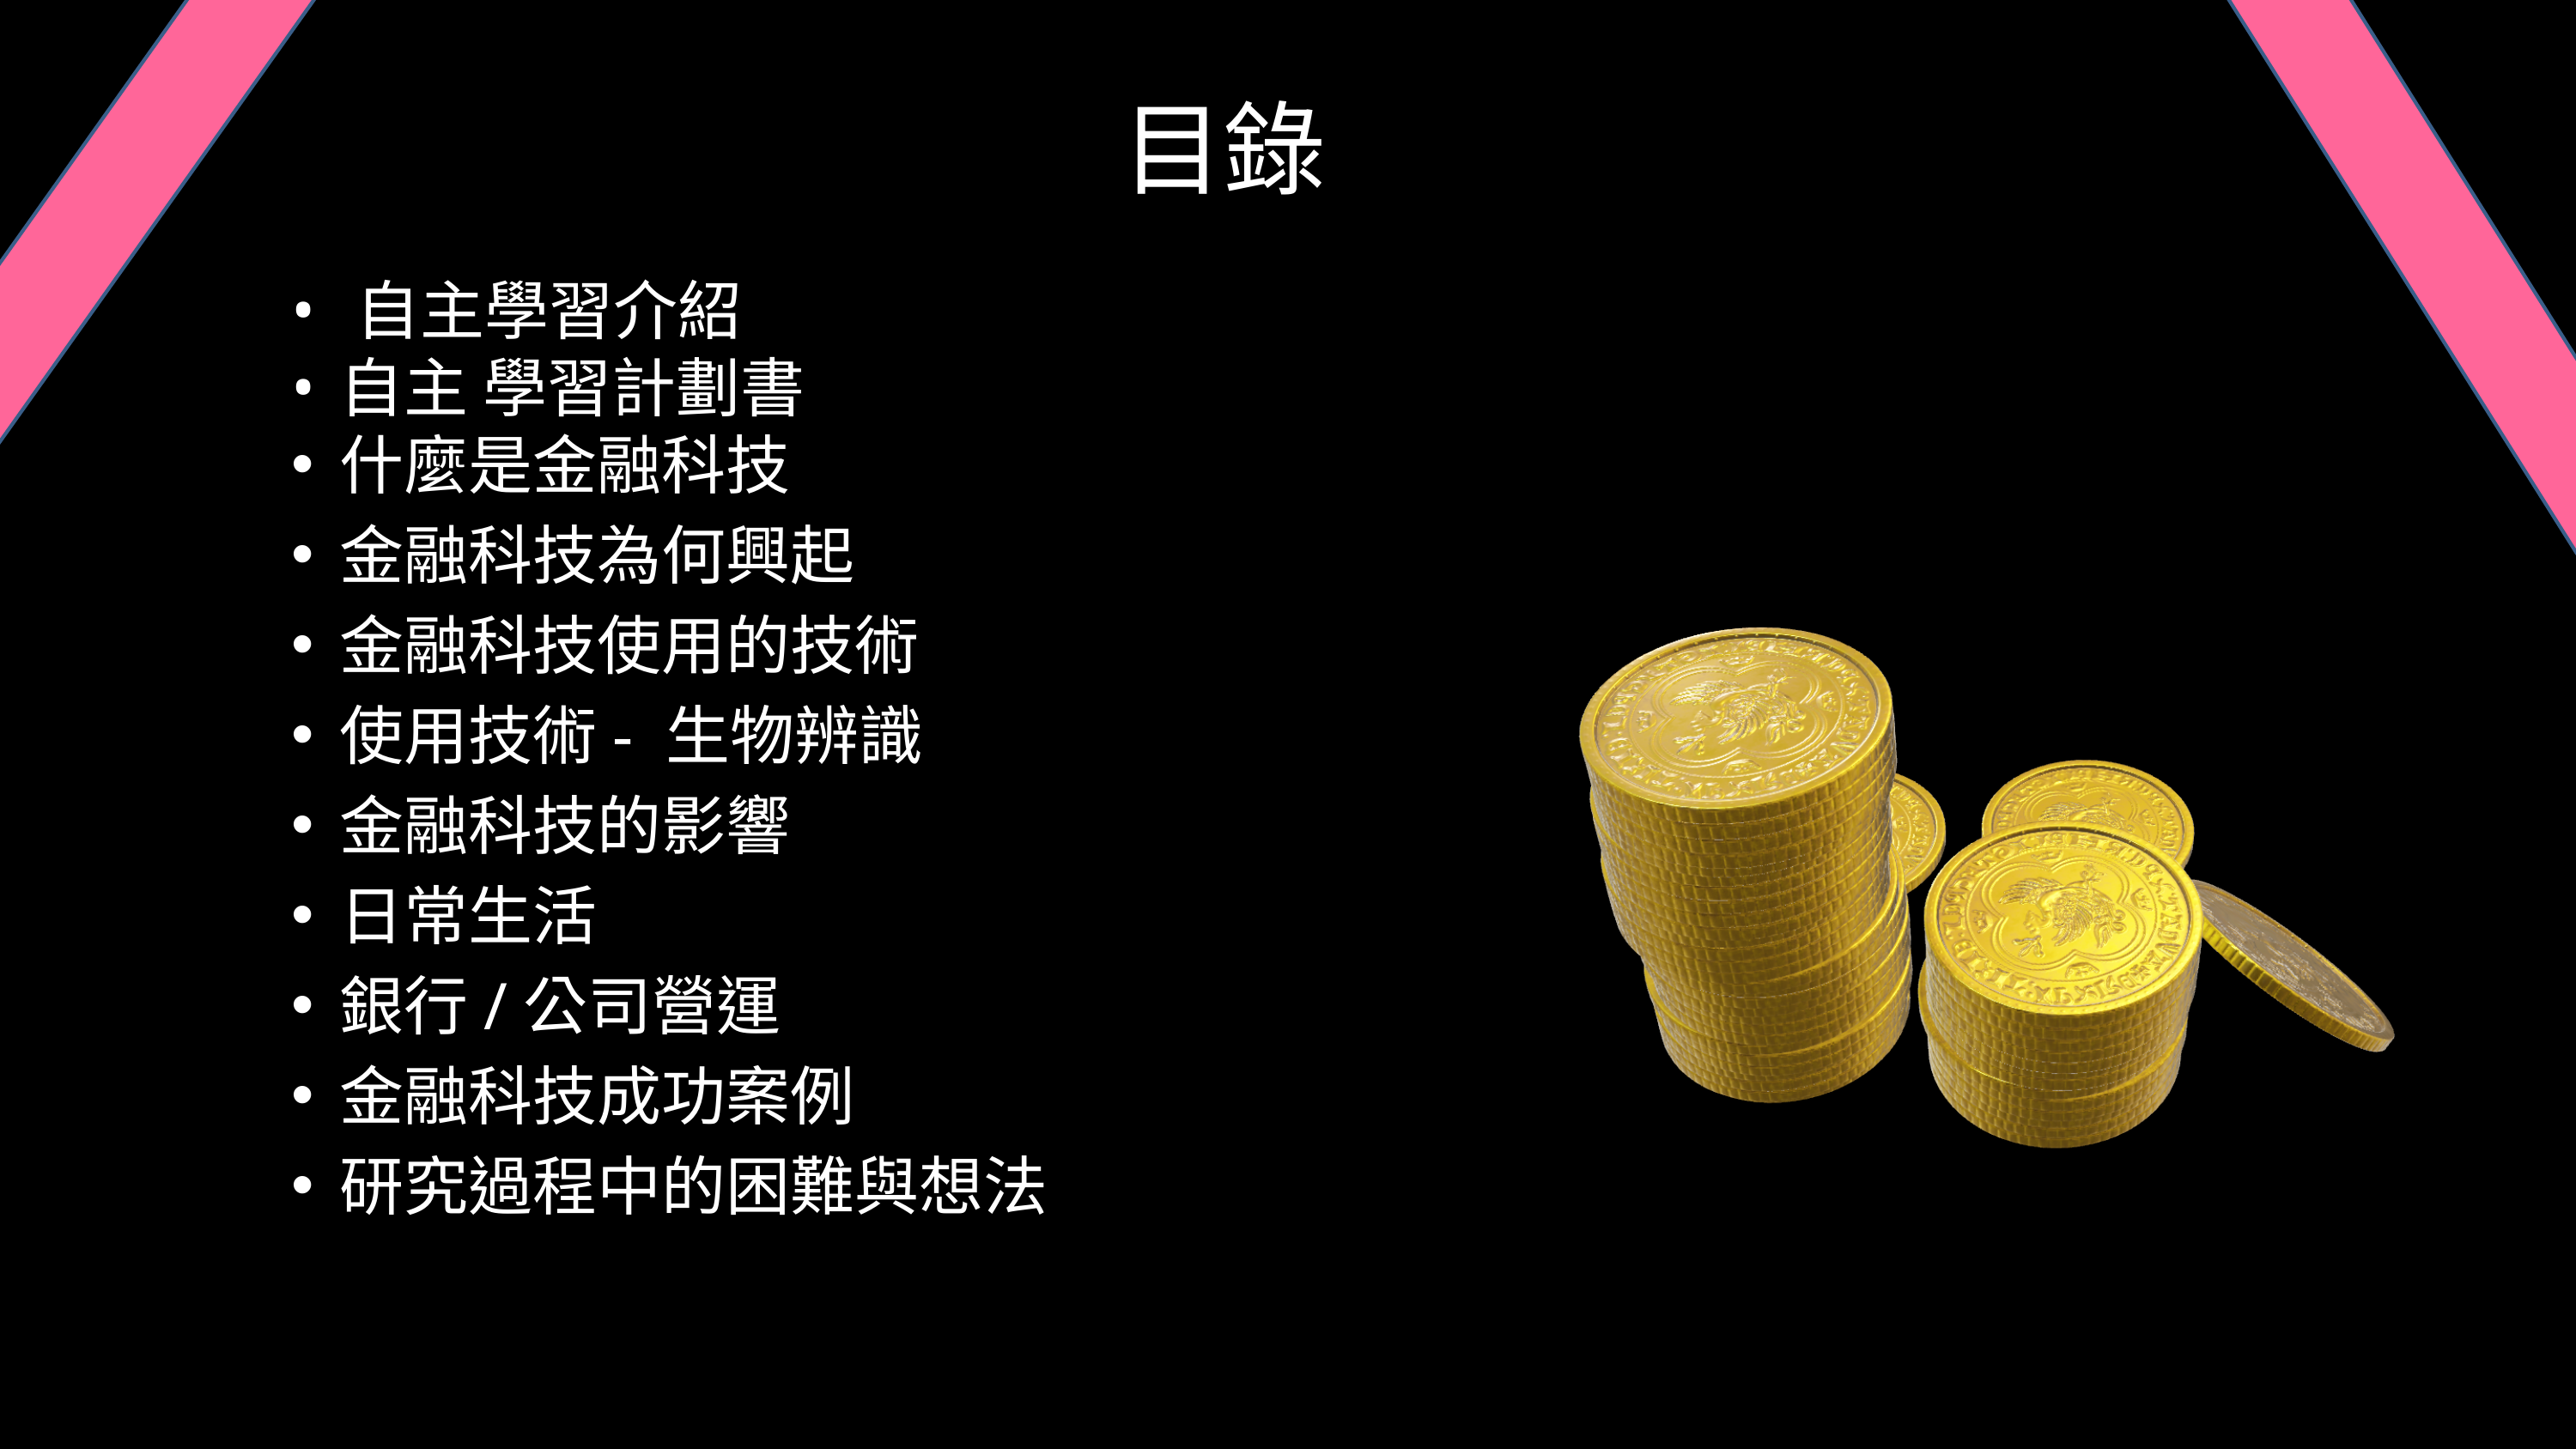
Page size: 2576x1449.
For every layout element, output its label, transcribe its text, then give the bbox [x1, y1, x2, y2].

picture [1573, 427, 2493, 1155]
list 自主學習介紹 自主 學習計劃書 什麼是金融科技 金融科技為何興起 金融科技使用的技術 使用技術- 生物辨識 金融科技的影響 日常生活 銀行/公司營運 金融科技成功案例 研究過程中的困難與想法 [278, 264, 1438, 1319]
title 目錄 [644, 61, 1803, 223]
text_box [0, 0, 314, 442]
text_box [2228, 0, 2576, 553]
